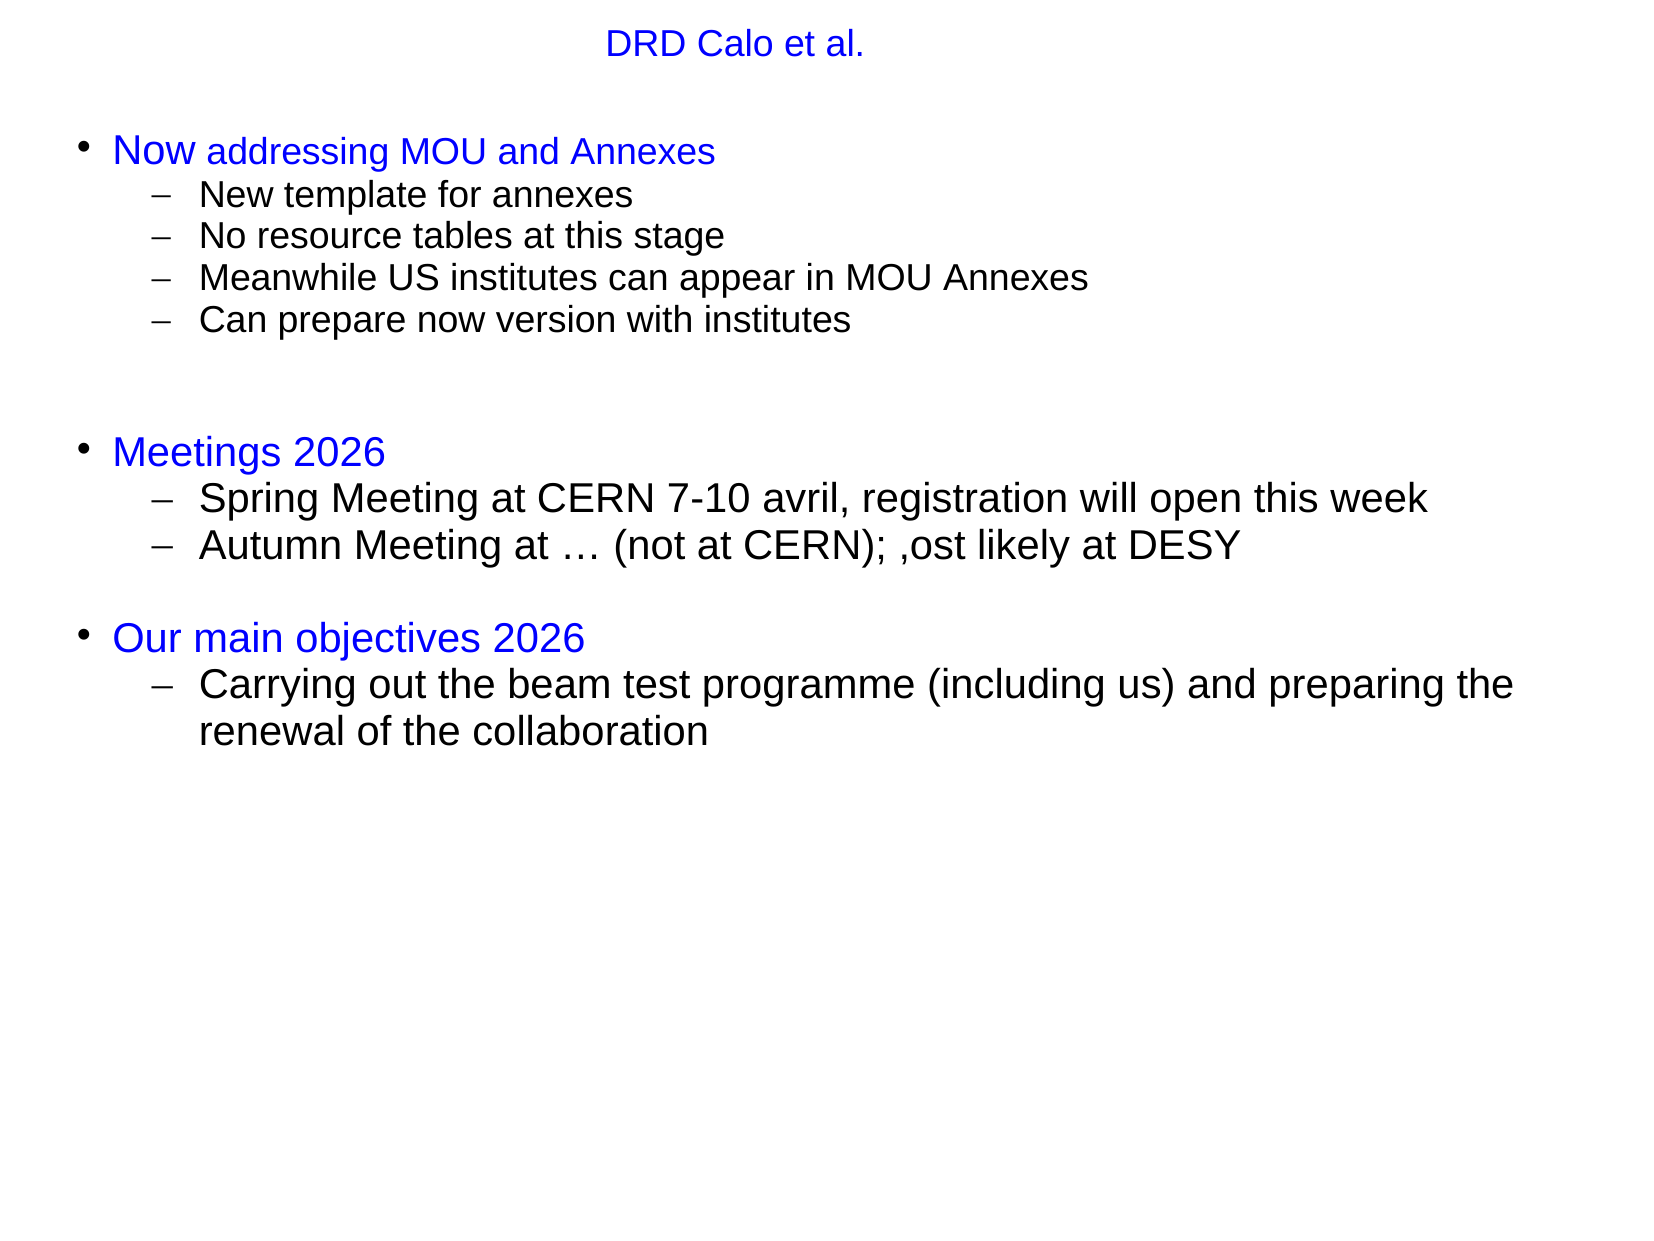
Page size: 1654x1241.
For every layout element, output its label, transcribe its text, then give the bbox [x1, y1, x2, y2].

text_box Now addressing MOU and Annexes New template for annexes No resource tables at this stage Meanwhile US institutes can appear in MOU Annexes Can prepare now version with institutes Meetings 2026 Spring Meeting at CERN 7-10 avril, registration will open this week Autumn Meeting at … (not at CERN); ,ost likely at DESY Our main objectives 2026 Carrying out the beam test programme (including us) and preparing the renewal of the collaboration [62, 119, 1654, 1241]
text_box DRD Calo et al. [590, 13, 1063, 91]
